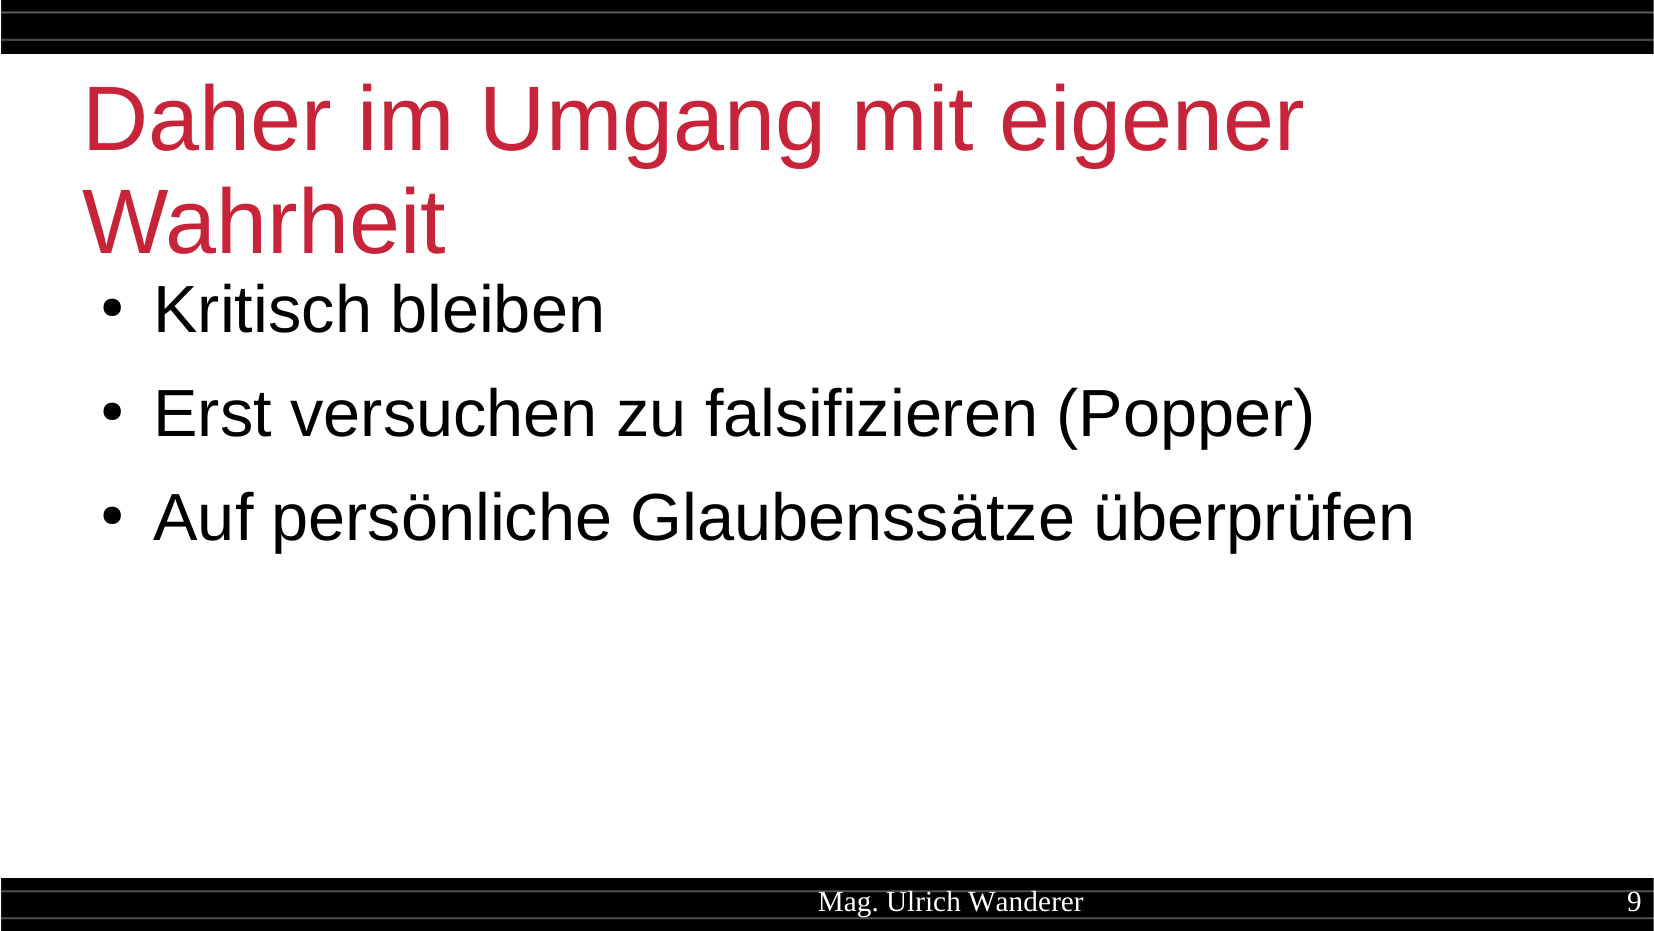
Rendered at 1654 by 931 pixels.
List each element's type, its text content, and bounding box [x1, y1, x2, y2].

picture [1, 878, 1654, 931]
list Kritisch bleiben Erst versuchen zu falsifizieren (Popper) Auf persönliche Glaubenssätze überprüfen [82, 271, 1571, 758]
picture [1, 0, 1654, 54]
title Daher im Umgang mit eigener Wahrheit [82, 67, 1571, 271]
